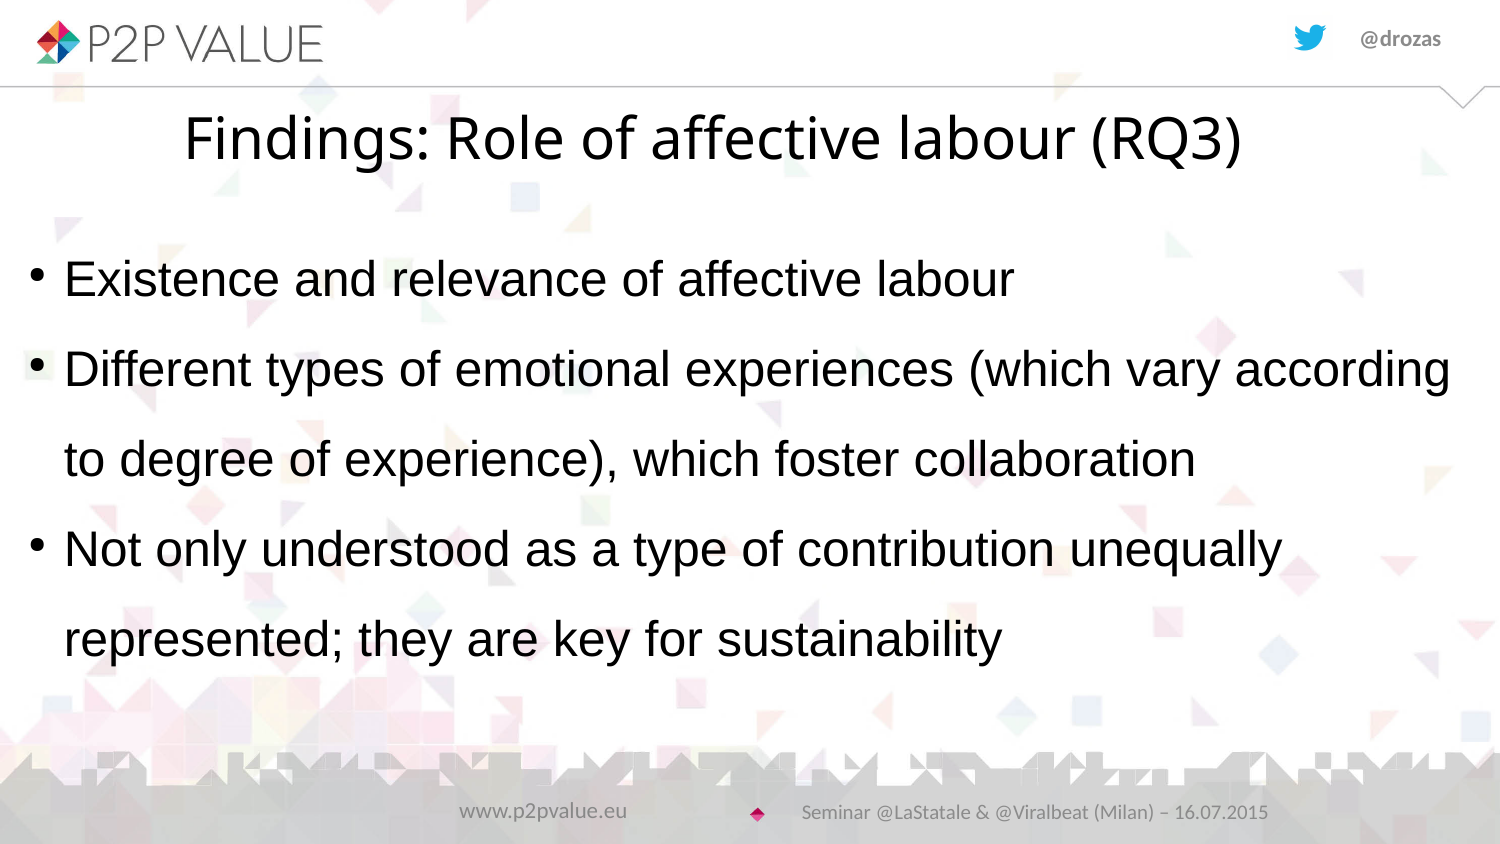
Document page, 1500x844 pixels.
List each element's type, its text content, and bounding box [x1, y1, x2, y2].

text_box www.p2pvalue.eu [453, 789, 672, 829]
picture [0, 0, 1500, 844]
subtitle Existence and relevance of affective labour Different types of emotional experiences (which vary according to degree of experience), which foster collaboration Not only understood as a type of contribution unequally represented; they are key for sustainability [15, 210, 1496, 766]
text_box @drozas [1333, 15, 1455, 60]
text_box Seminar @LaStatale & @Viralbeat (Milan) – 16.07.2015 [788, 788, 1481, 834]
title Findings: Role of affective labour (RQ3) [60, 92, 1366, 181]
